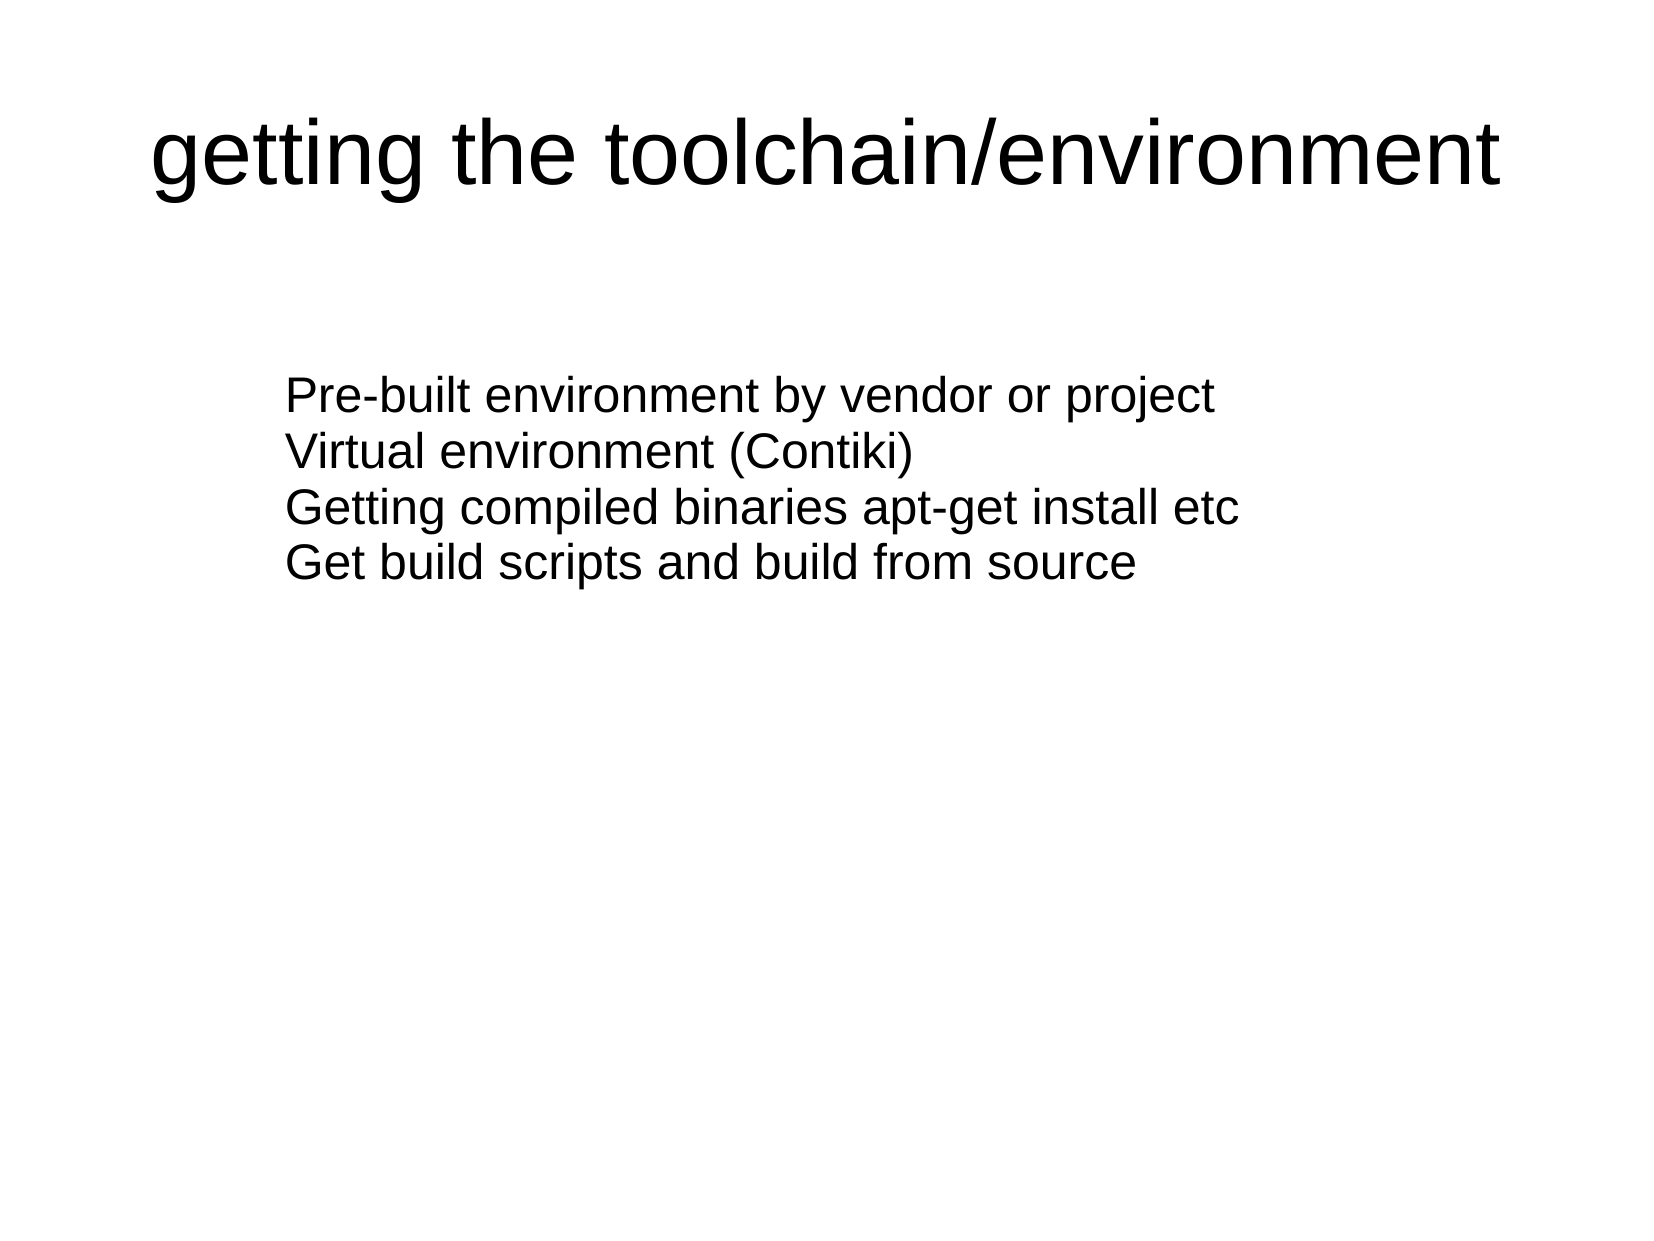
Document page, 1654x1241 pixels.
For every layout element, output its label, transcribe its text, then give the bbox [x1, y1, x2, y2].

text_box Pre-built environment by vendor or project Virtual environment (Contiki) Getting compiled binaries apt-get install etc Get build scripts and build from source [270, 360, 1426, 699]
title getting the toolchain/environment [82, 49, 1571, 257]
